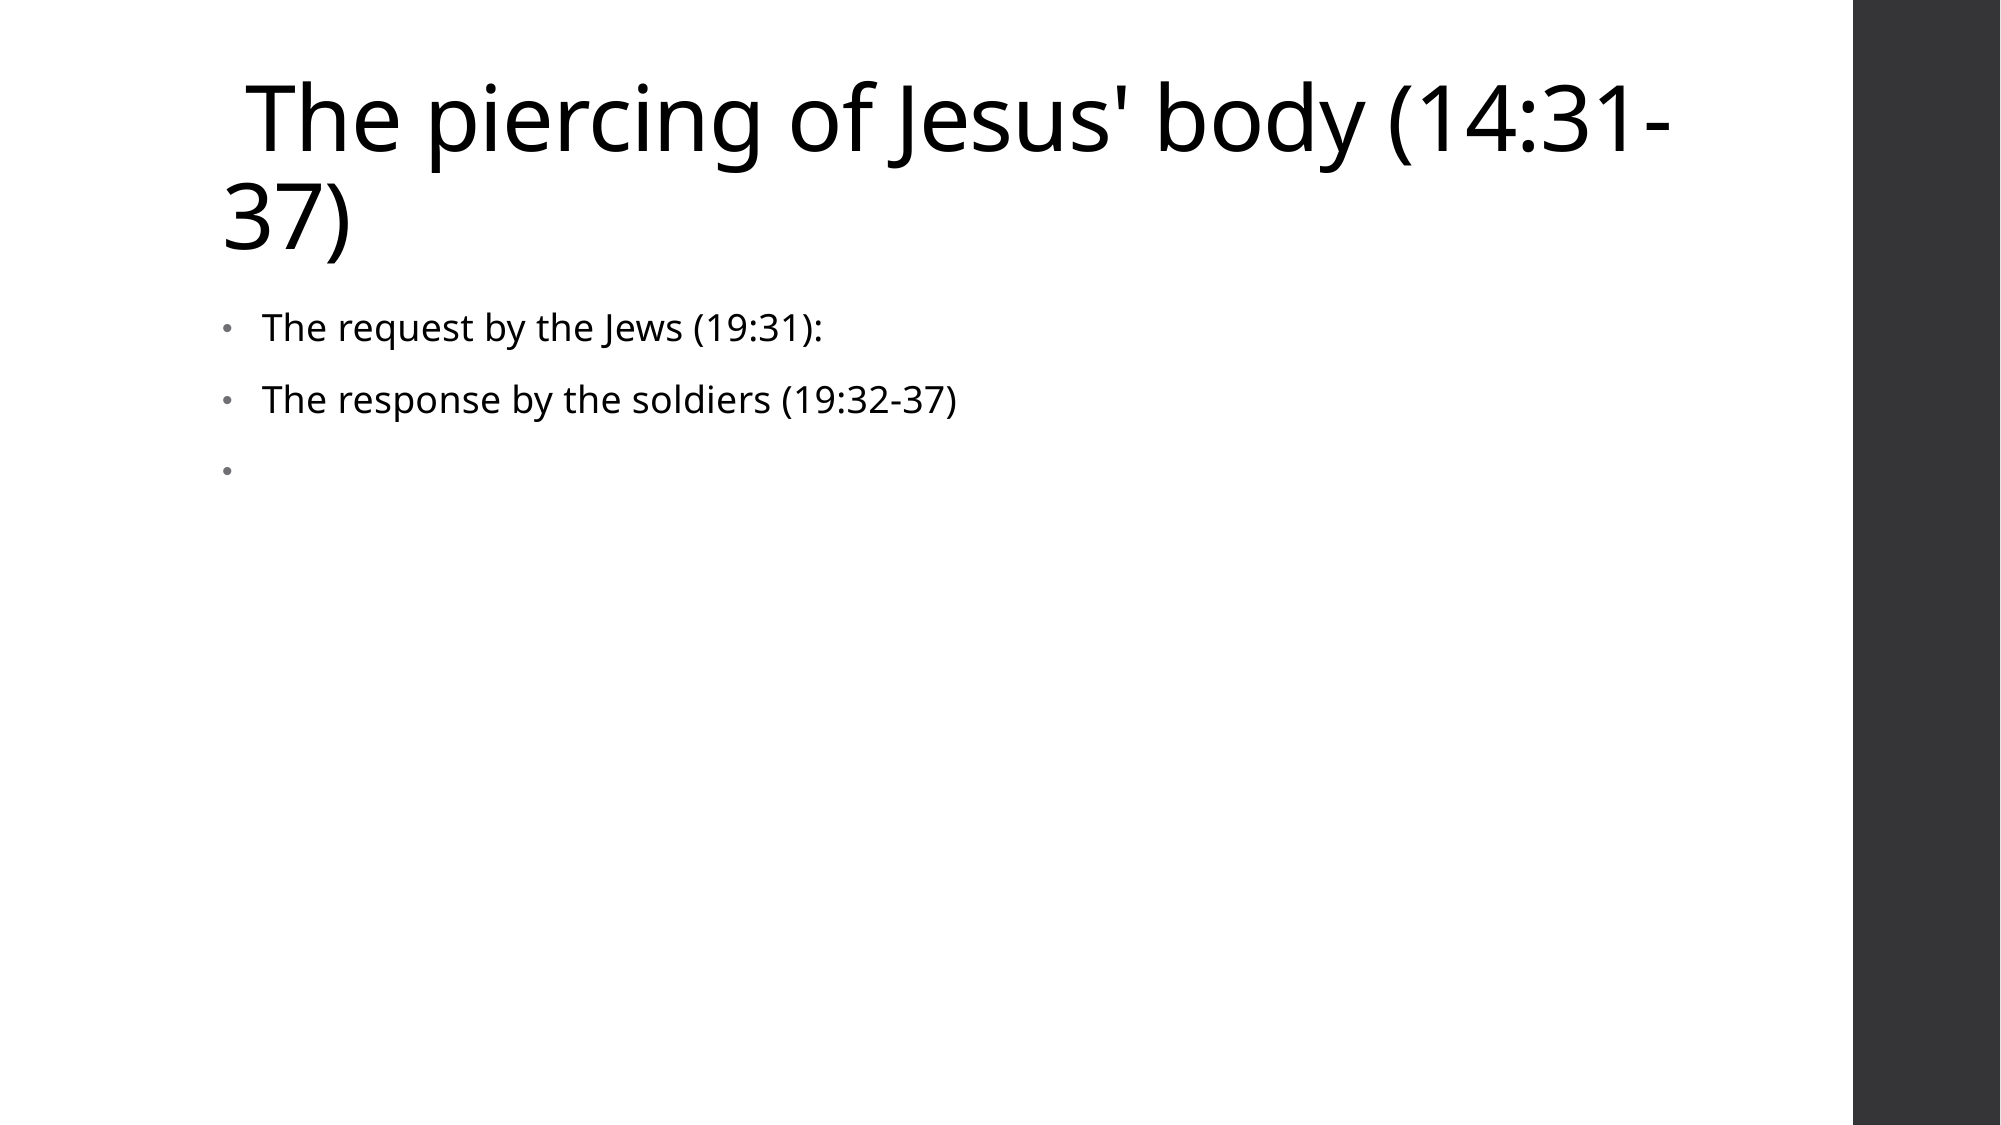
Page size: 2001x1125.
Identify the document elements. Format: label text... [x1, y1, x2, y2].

title The piercing of Jesus' body (14:31-37) [206, 60, 1797, 278]
list The request by the Jews (19:31): The response by the soldiers (19:32-37) [206, 299, 1617, 1014]
